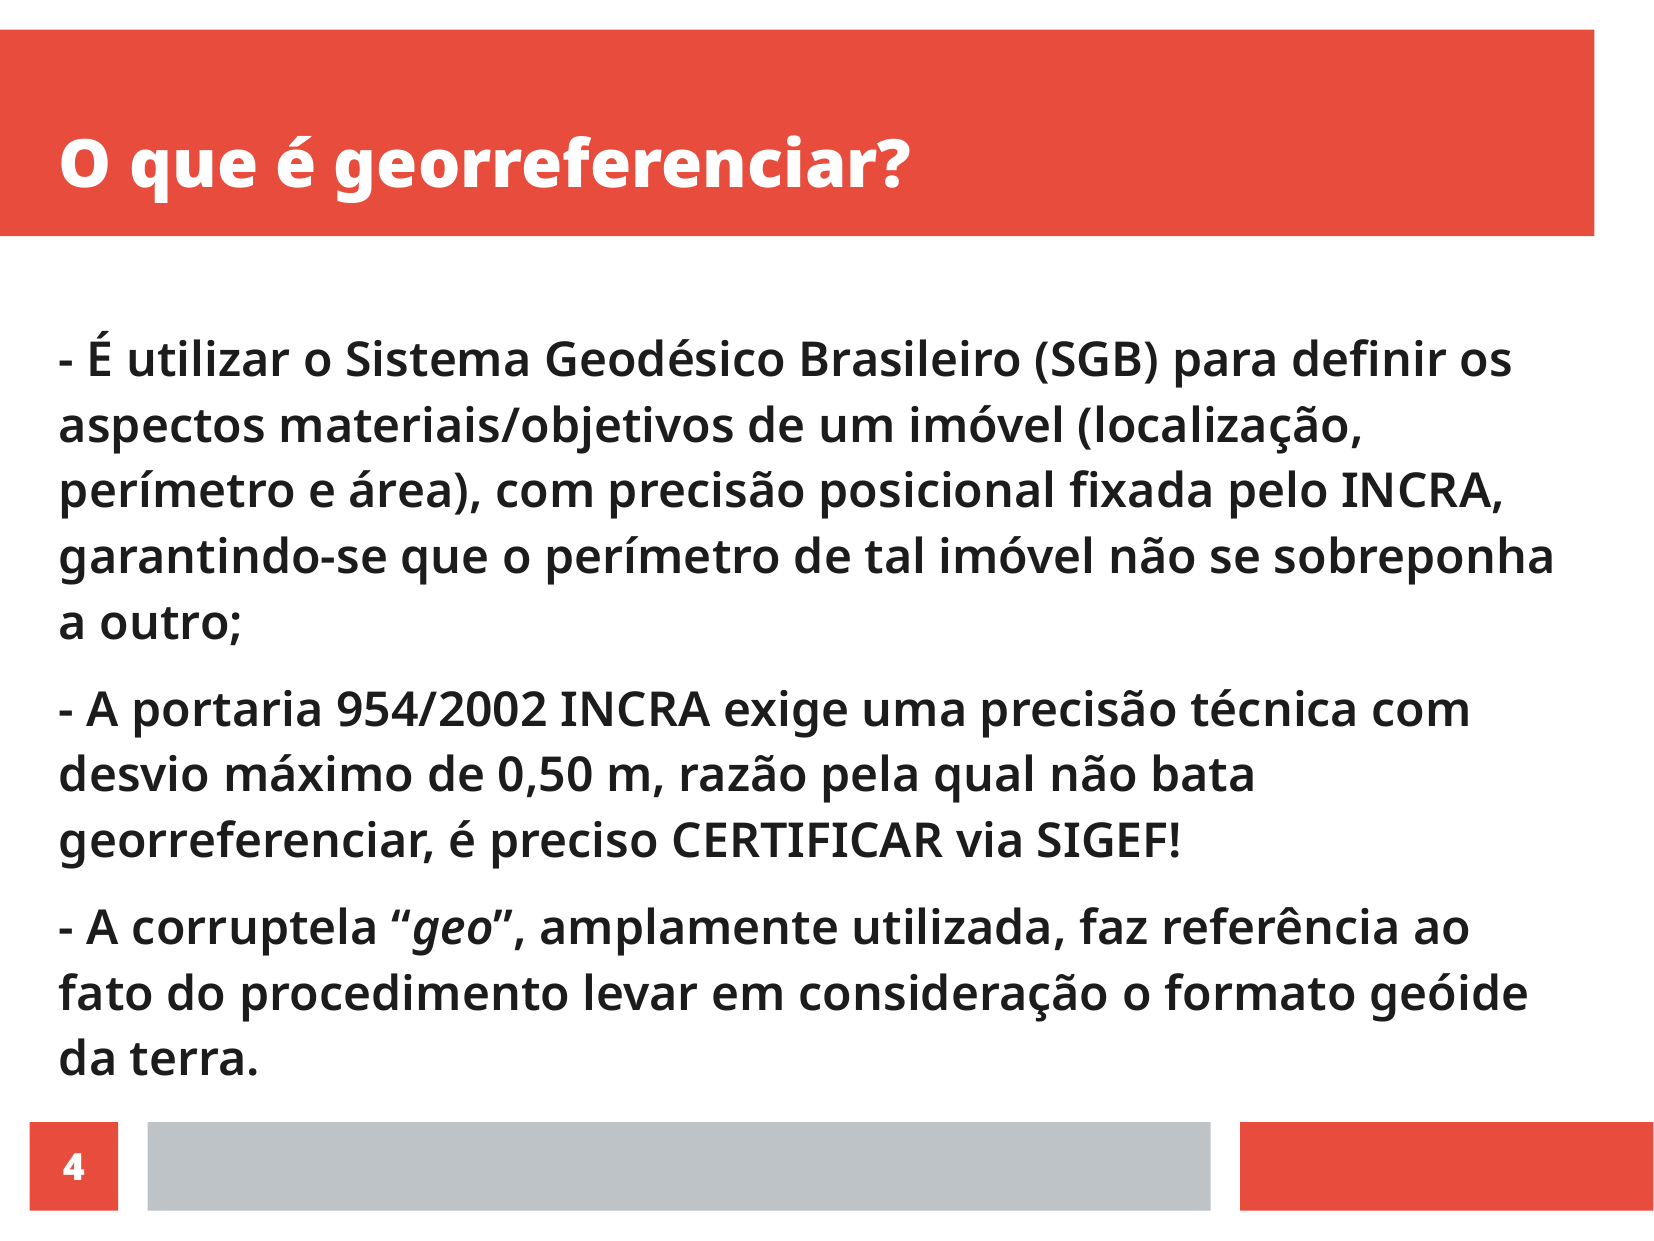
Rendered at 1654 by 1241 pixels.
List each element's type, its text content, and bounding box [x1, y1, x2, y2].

title O que é georreferenciar? [59, 59, 1595, 207]
list - É utilizar o Sistema Geodésico Brasileiro (SGB) para definir os aspectos materiais/objetivos de um imóvel (localização, perímetro e área), com precisão posicional fixada pelo INCRA, garantindo-se que o perímetro de tal imóvel não se sobreponha a outro; - A portaria 954/2002 INCRA exige uma precisão técnica com desvio máximo de 0,50 m, razão pela qual não bata georreferenciar, é preciso CERTIFICAR via SIGEF! - A corruptela “geo”, amplamente utilizada, faz referência ao fato do procedimento levar em consideração o formato geóide da terra. [59, 324, 1565, 1093]
